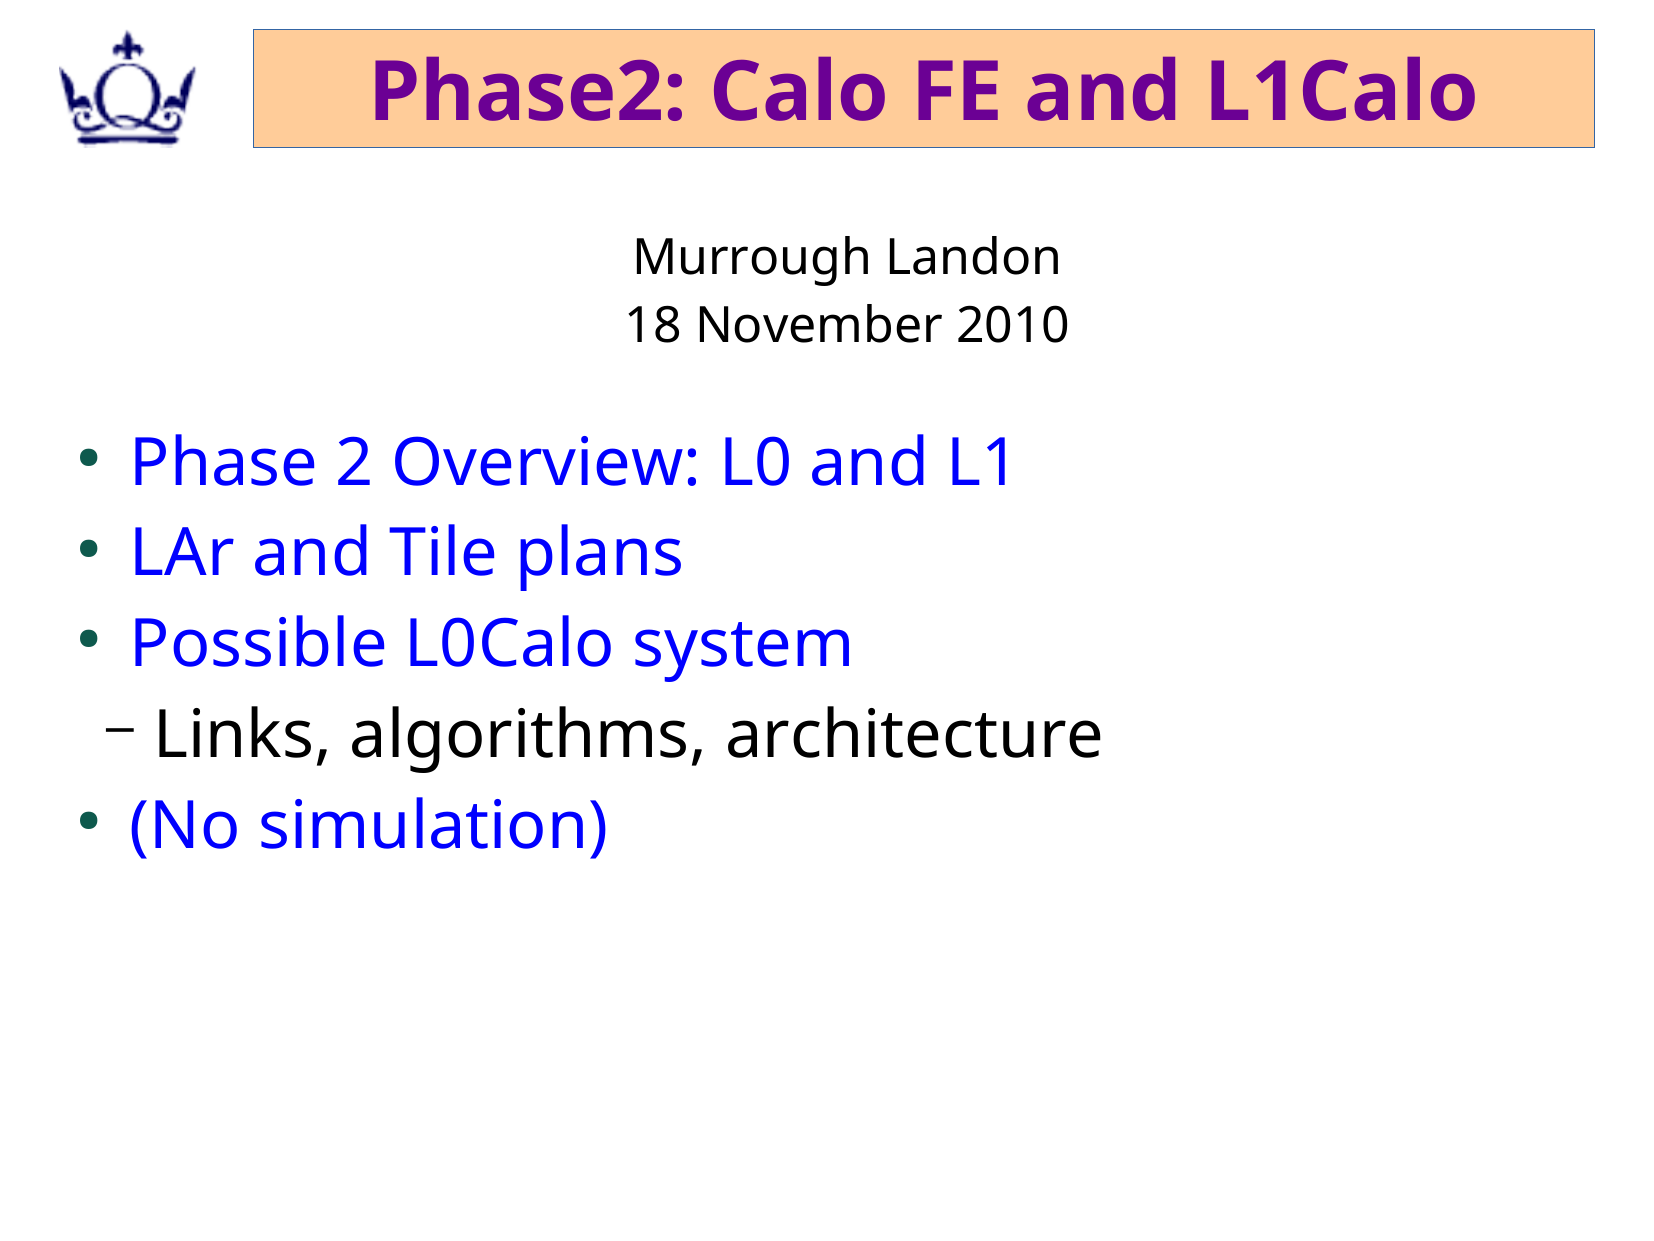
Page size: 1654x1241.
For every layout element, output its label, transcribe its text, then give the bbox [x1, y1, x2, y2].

picture [59, 29, 200, 148]
list Phase 2 Overview: L0 and L1 LAr and Tile plans Possible L0Calo system Links, algorithms, architecture (No simulation) [59, 413, 1595, 1127]
title Phase2: Calo FE and L1Calo [253, 29, 1595, 148]
text_box Murrough Landon 18 November 2010 [476, 220, 1219, 360]
